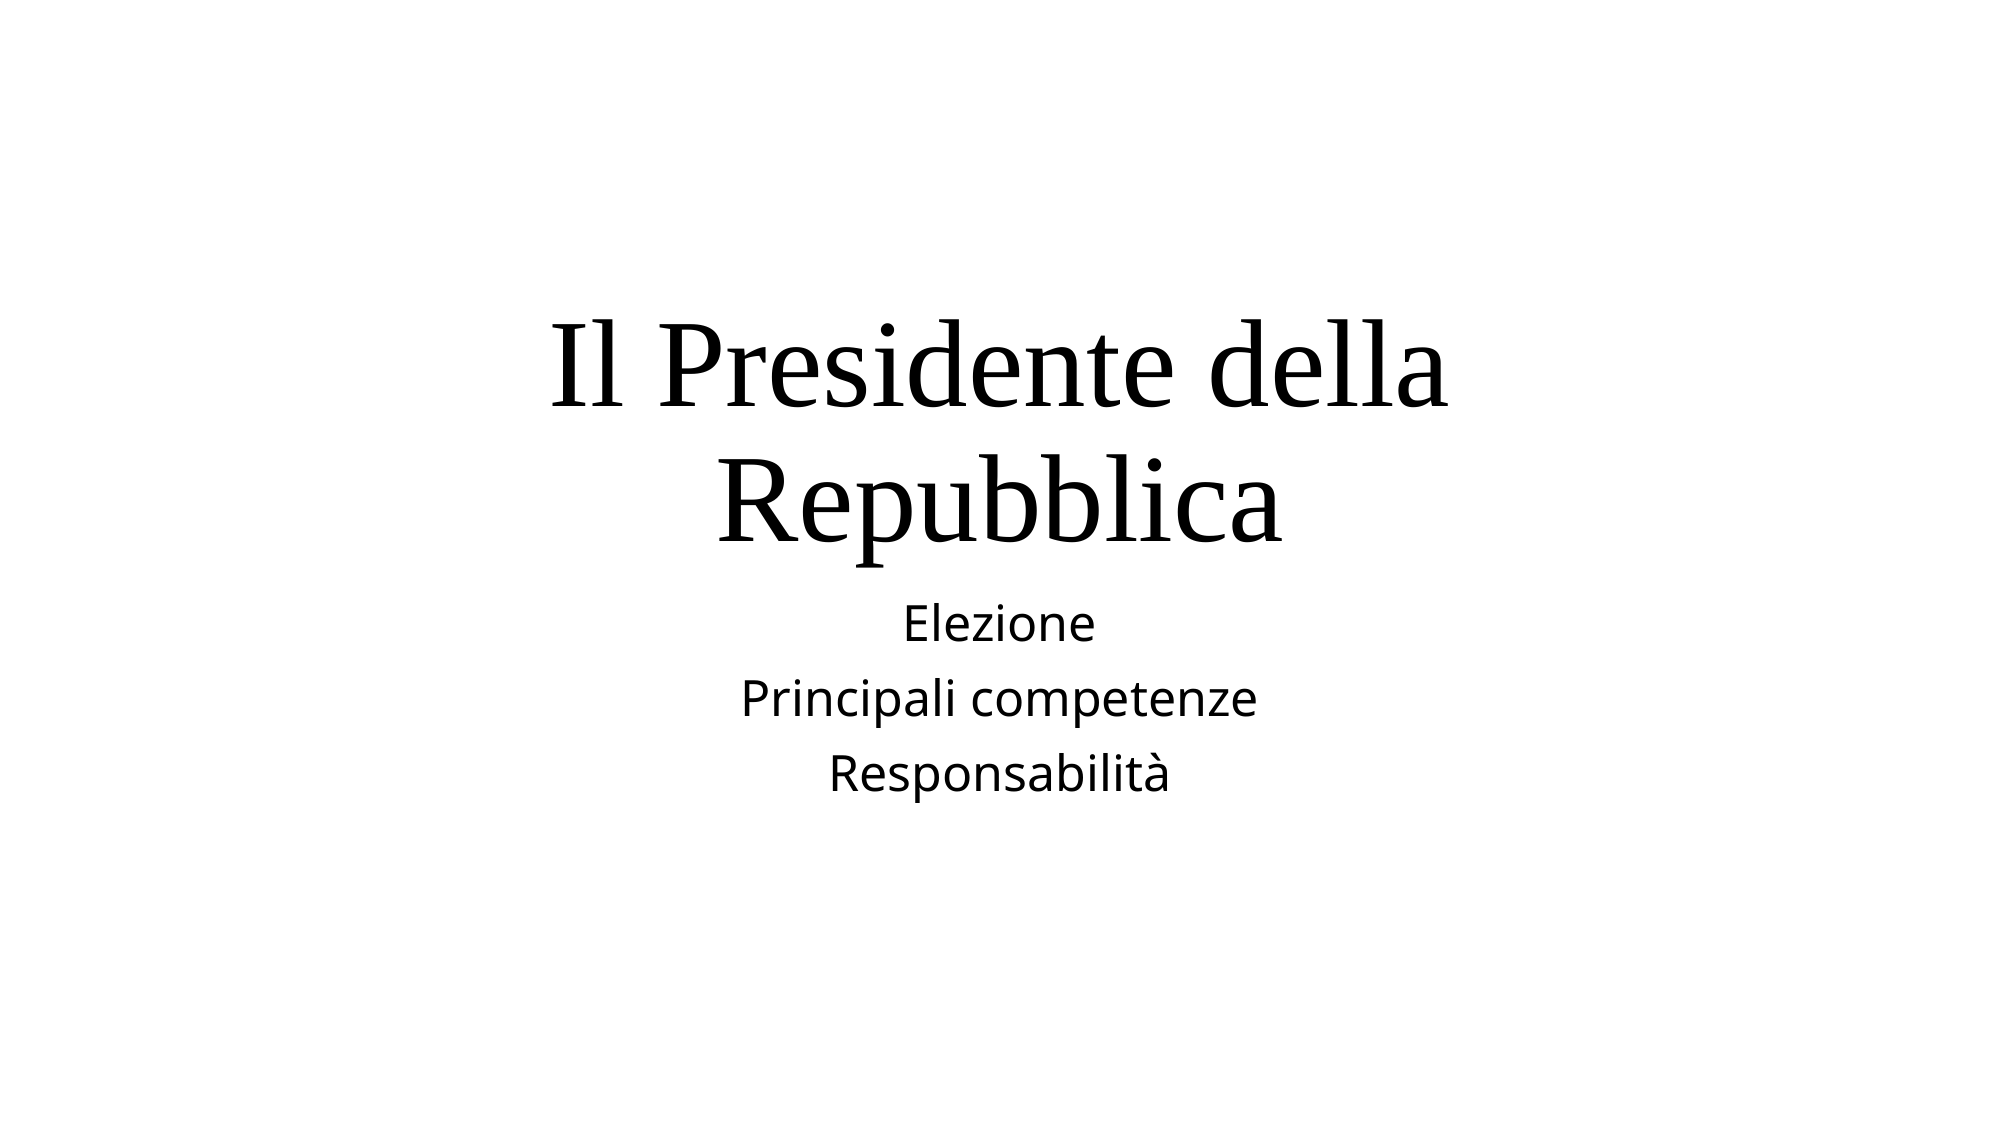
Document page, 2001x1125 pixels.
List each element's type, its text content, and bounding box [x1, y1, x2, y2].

title Il Presidente della Repubblica [249, 184, 1750, 576]
subtitle Elezione Principali competenze Responsabilità [249, 590, 1750, 863]
